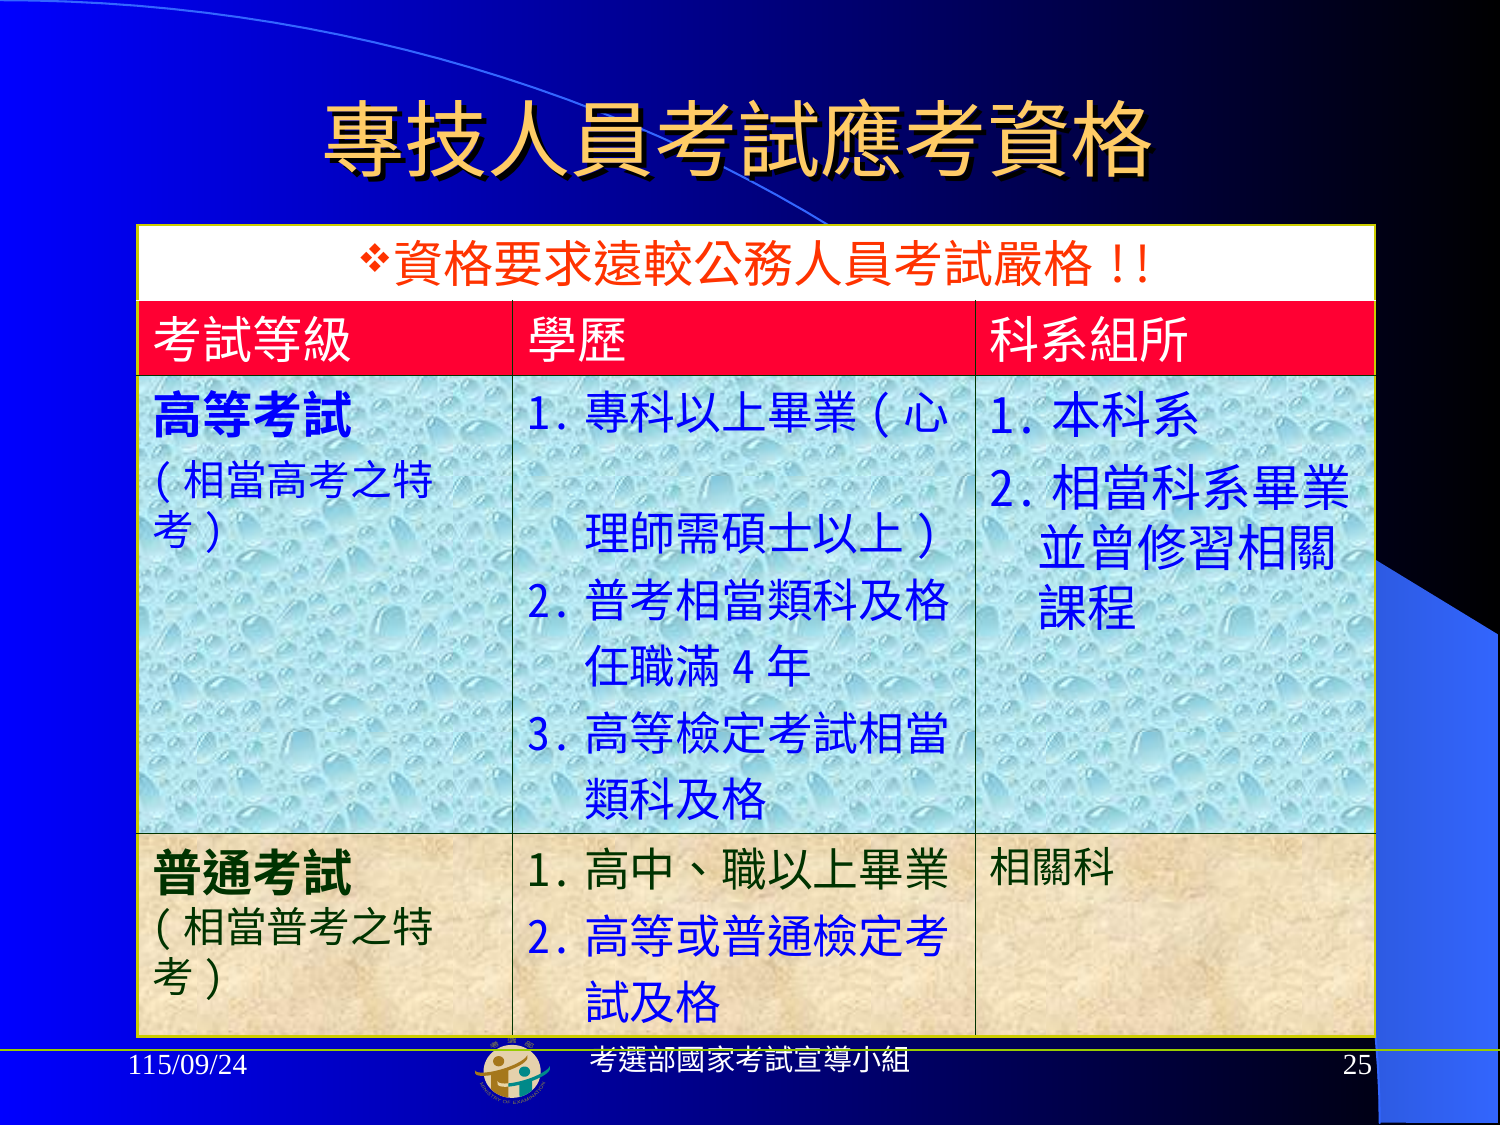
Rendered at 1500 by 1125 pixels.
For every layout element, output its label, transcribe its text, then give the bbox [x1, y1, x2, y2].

table_cell 科系組所 [976, 301, 1374, 375]
table_cell 普通考試 (相當普考之特考) [139, 834, 512, 1035]
table_cell 1.專科以上畢業(心 理師需碩士以上) 2.普考相當類科及格 任職滿4年 3.高等檢定考試相當 類科及格 [513, 376, 975, 833]
table_cell 相關科 [976, 834, 1374, 1035]
title 專技人員考試應考資格 [187, 74, 1288, 200]
table_header 資格要求遠較公務人員考試嚴格!! [139, 226, 1374, 300]
table_cell 高等考試 (相當高考之特考) [139, 376, 512, 833]
table_cell 1.高中、職以上畢業 2.高等或普通檢定考 試及格 [513, 834, 975, 1035]
table_cell 考試等級 [139, 301, 512, 375]
table_cell 1.本科系 2.相當科系畢業並曾修習相關課程 [976, 376, 1374, 833]
table_cell 學歷 [513, 301, 975, 375]
